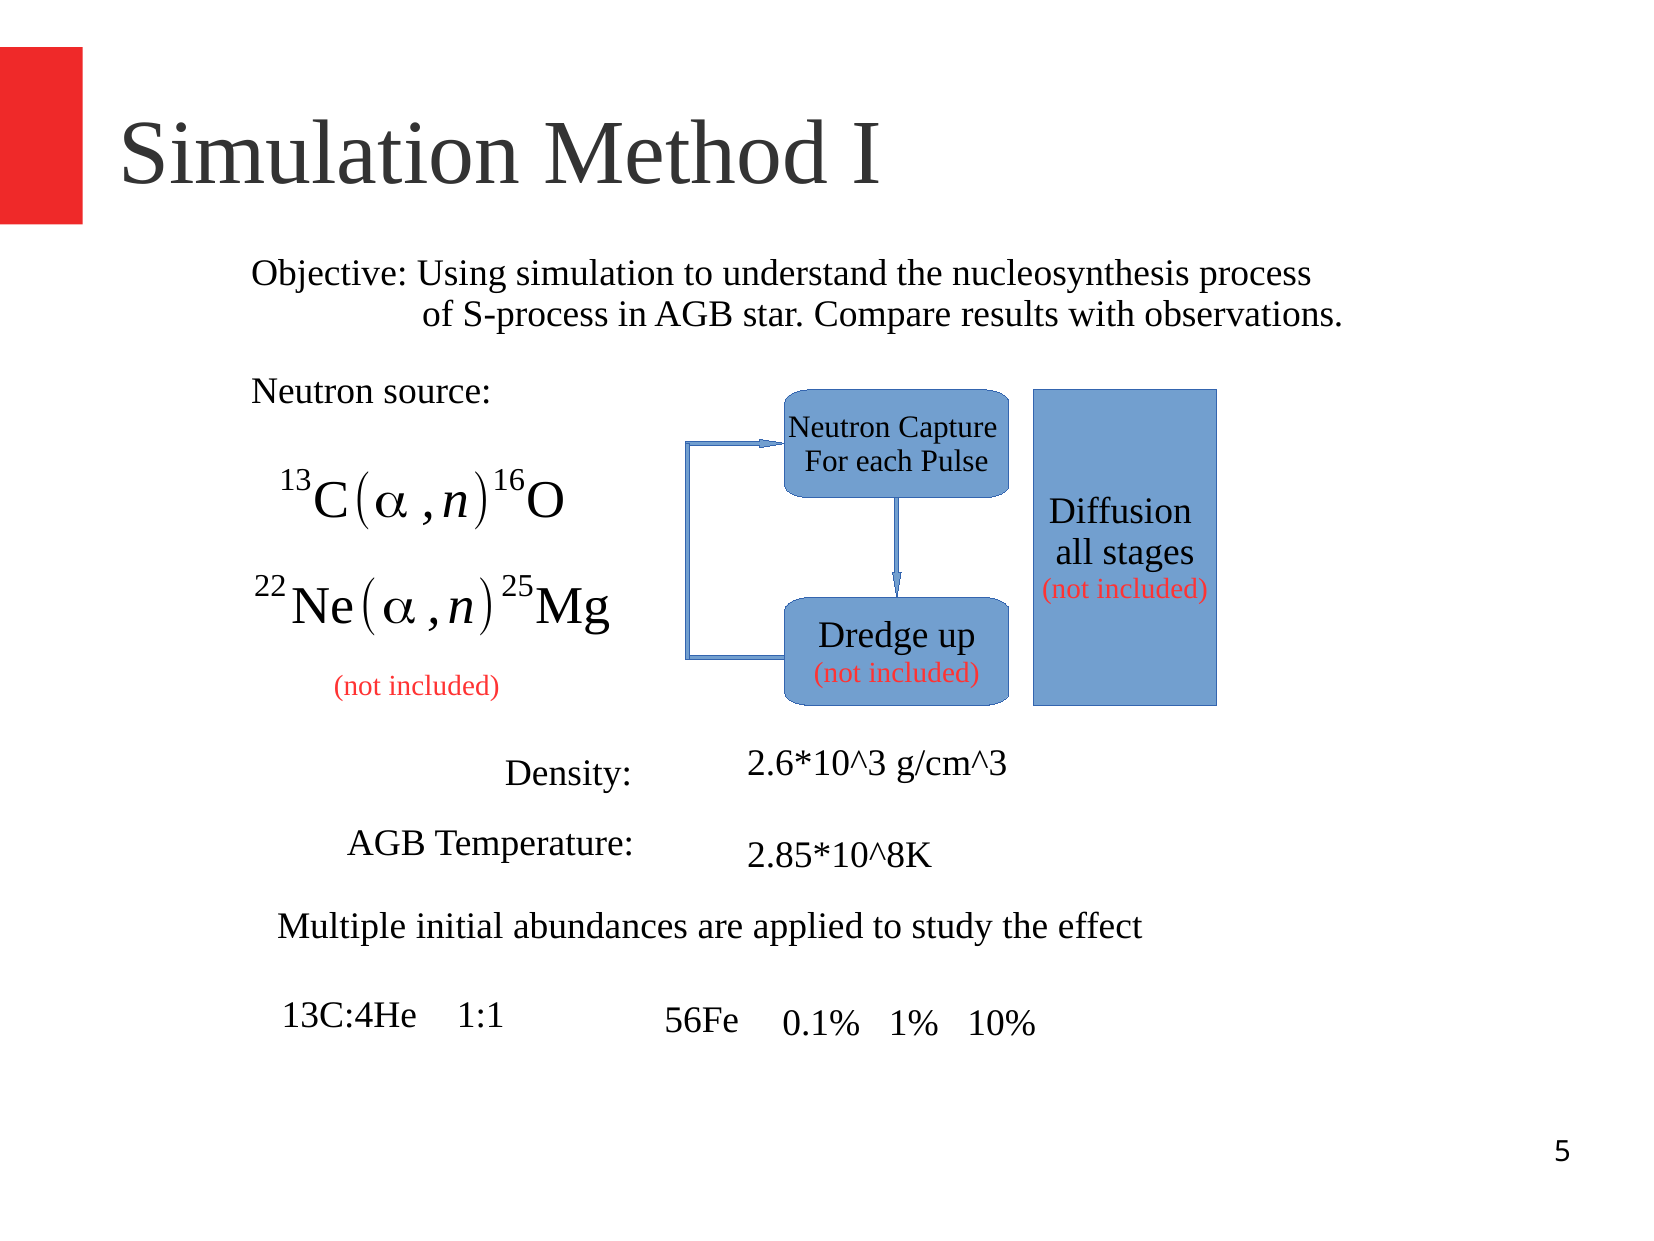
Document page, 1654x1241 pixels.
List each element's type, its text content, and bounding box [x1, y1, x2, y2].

text_box 13C:4He [266, 986, 433, 1043]
text_box 0.1% 1% 10% [767, 994, 1052, 1052]
text_box 2.85*10^8K [732, 826, 948, 897]
text_box 56Fe [649, 992, 755, 1049]
text_box 2.6*10^3 g/cm^3 [732, 734, 1028, 792]
text_box [685, 439, 785, 660]
title Simulation Method I [118, 49, 1571, 257]
text_box 1:1 [442, 986, 520, 1058]
text_box [892, 497, 902, 598]
text_box (not included) [318, 661, 515, 710]
text_box AGB Temperature: [332, 814, 650, 897]
text_box Objective: Using simulation to understand the nucleosynthesis process of S-process in AGB star. Compare results with observations. [236, 244, 1360, 343]
chart [265, 460, 581, 532]
text_box Multiple initial abundances are applied to study the effect [262, 897, 1159, 955]
text_box Neutron source: [236, 362, 507, 420]
text_box Diffusion all stages (not included) [1033, 389, 1217, 706]
text_box Dredge up (not included) [784, 597, 1009, 706]
text_box Density: [490, 744, 648, 801]
text_box Neutron Capture For each Pulse [784, 389, 1009, 498]
chart [240, 566, 626, 638]
